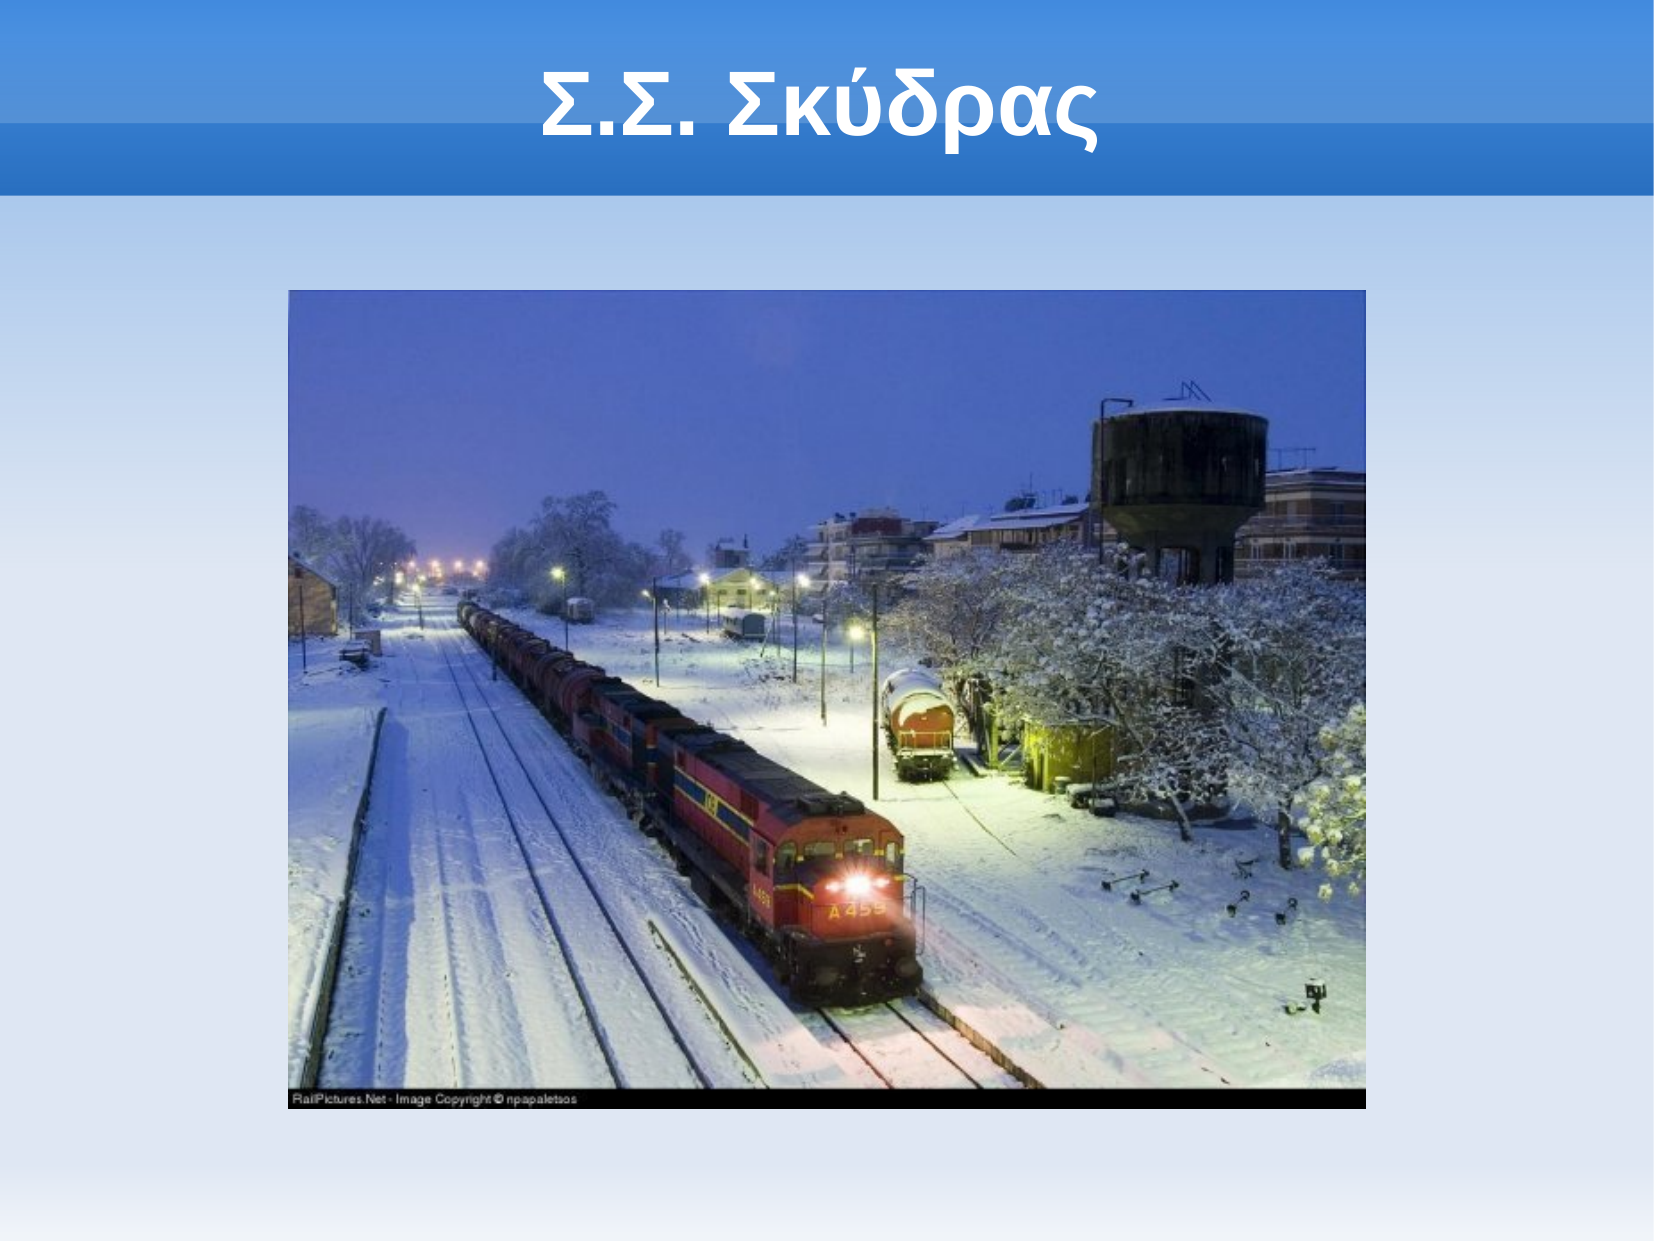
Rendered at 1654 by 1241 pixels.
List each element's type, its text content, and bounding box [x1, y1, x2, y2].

title Σ.Σ. Σκύδρας [76, 0, 1565, 208]
picture [0, 0, 1654, 1241]
